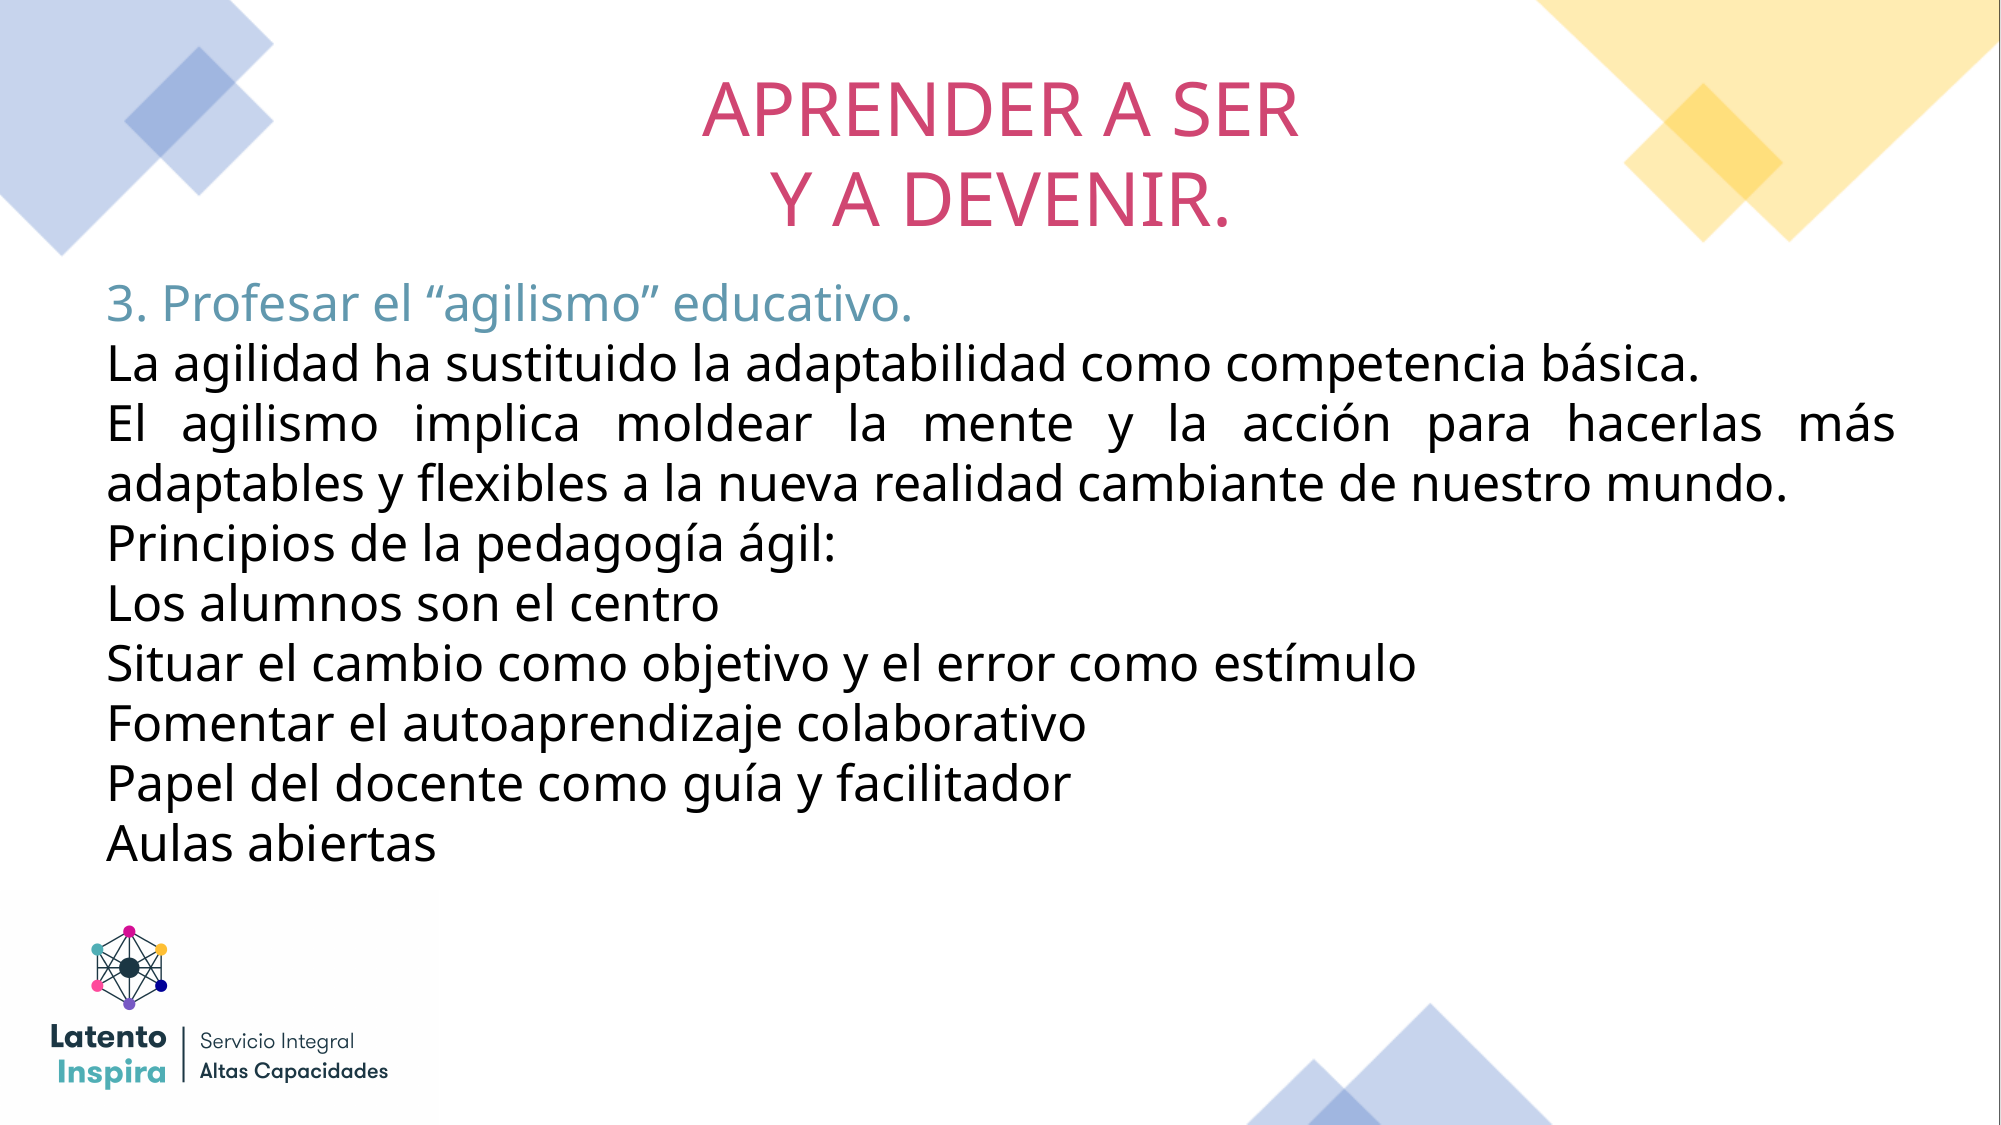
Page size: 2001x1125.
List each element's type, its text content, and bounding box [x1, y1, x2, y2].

picture [0, 0, 2001, 1125]
text_box APRENDER A SER Y A DEVENIR. 3. Profesar el “agilismo” educativo. La agilidad ha sustituido la adaptabilidad como competencia básica. El agilismo implica moldear la mente y la acción para hacerlas más adaptables y flexibles a la nueva realidad cambiante de nuestro mundo. Principios de la pedagogía ágil: Los alumnos son el centro Situar el cambio como objetivo y el error como estímulo Fomentar el autoaprendizaje colaborativo Papel del docente como guía y facilitador Aulas abiertas [91, 53, 1912, 879]
